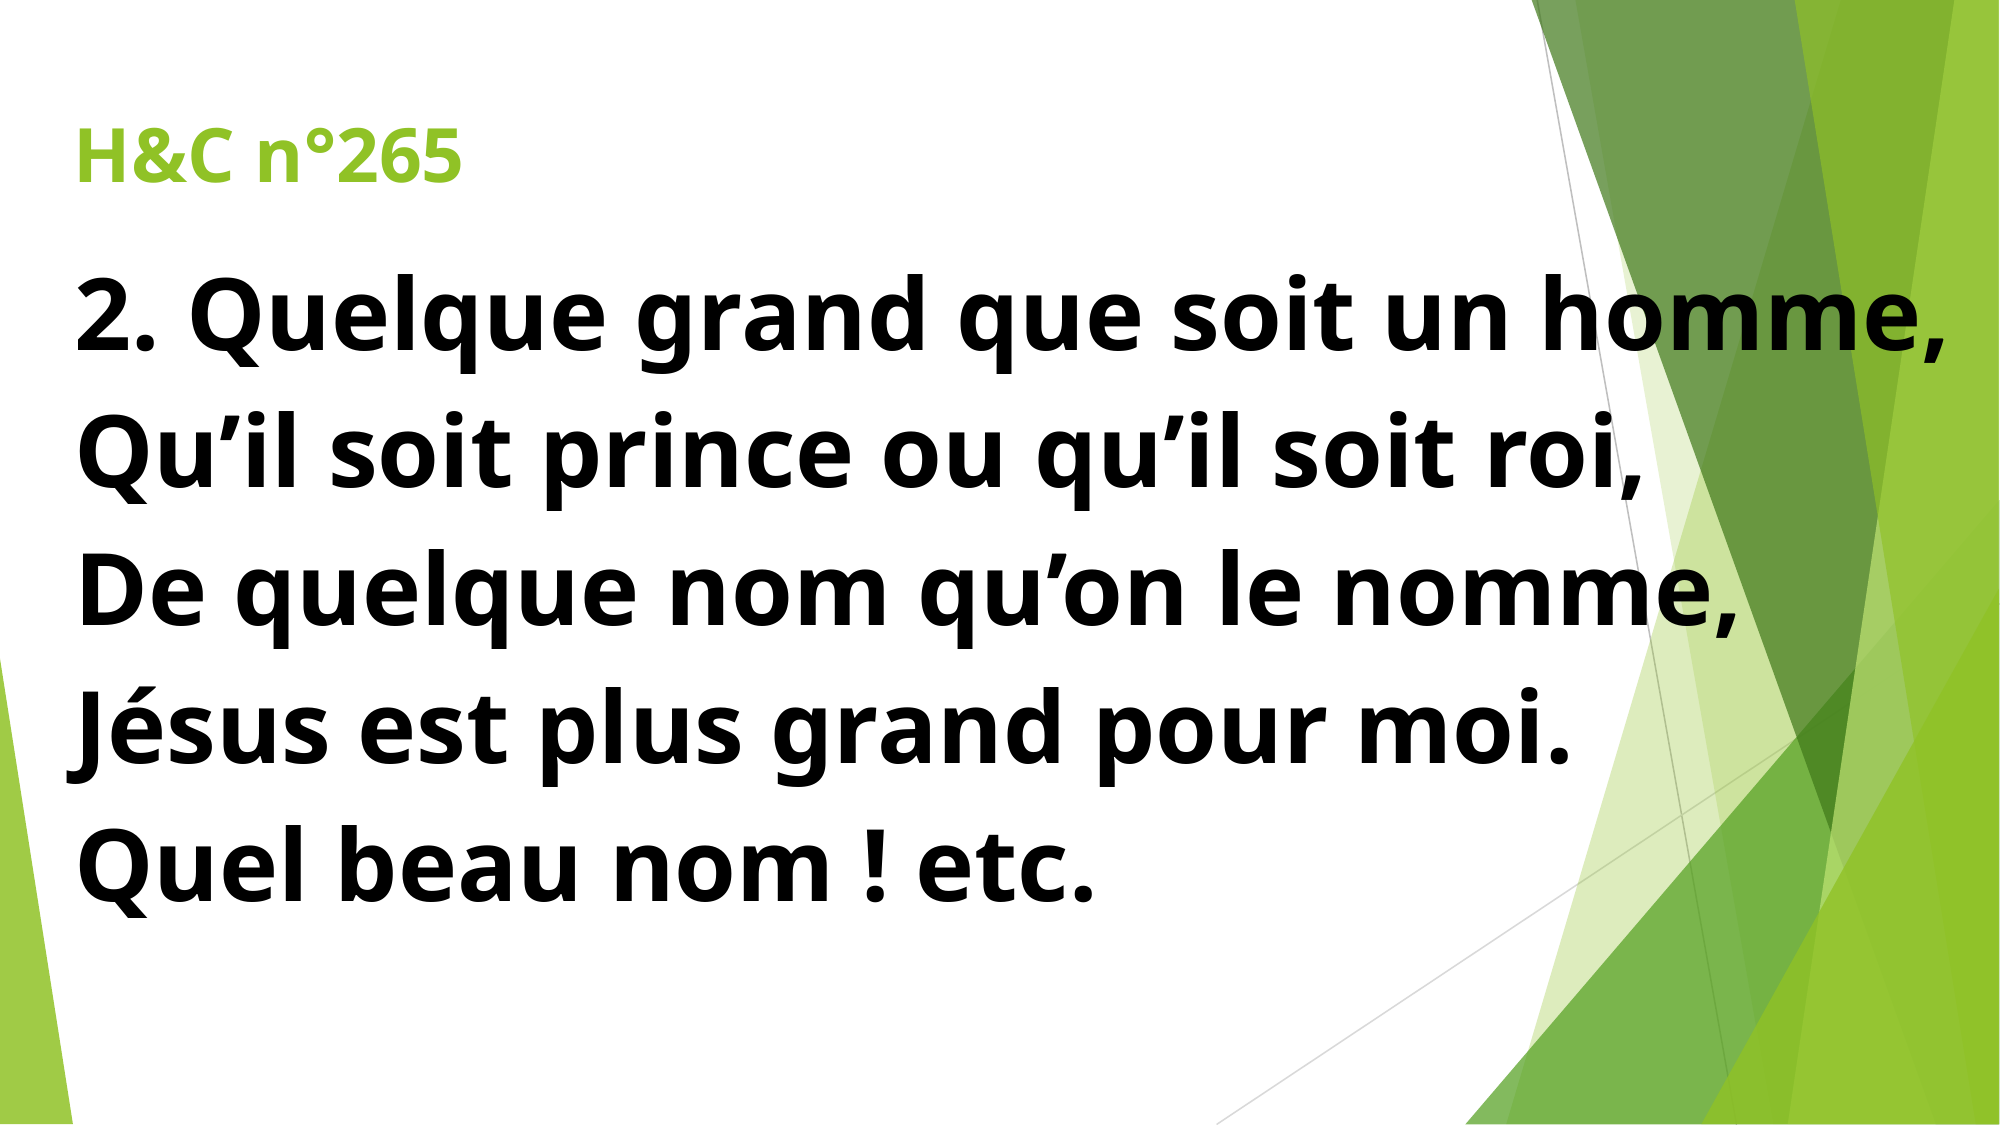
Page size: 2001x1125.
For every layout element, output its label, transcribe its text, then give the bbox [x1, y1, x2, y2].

text_box 2. Quelque grand que soit un homme, Qu’il soit prince ou qu’il soit roi, De quelque nom qu’on le nomme, Jésus est plus grand pour moi. Quel beau nom ! etc. [59, 224, 2001, 1063]
text_box H&C n°265 [59, 99, 1522, 224]
